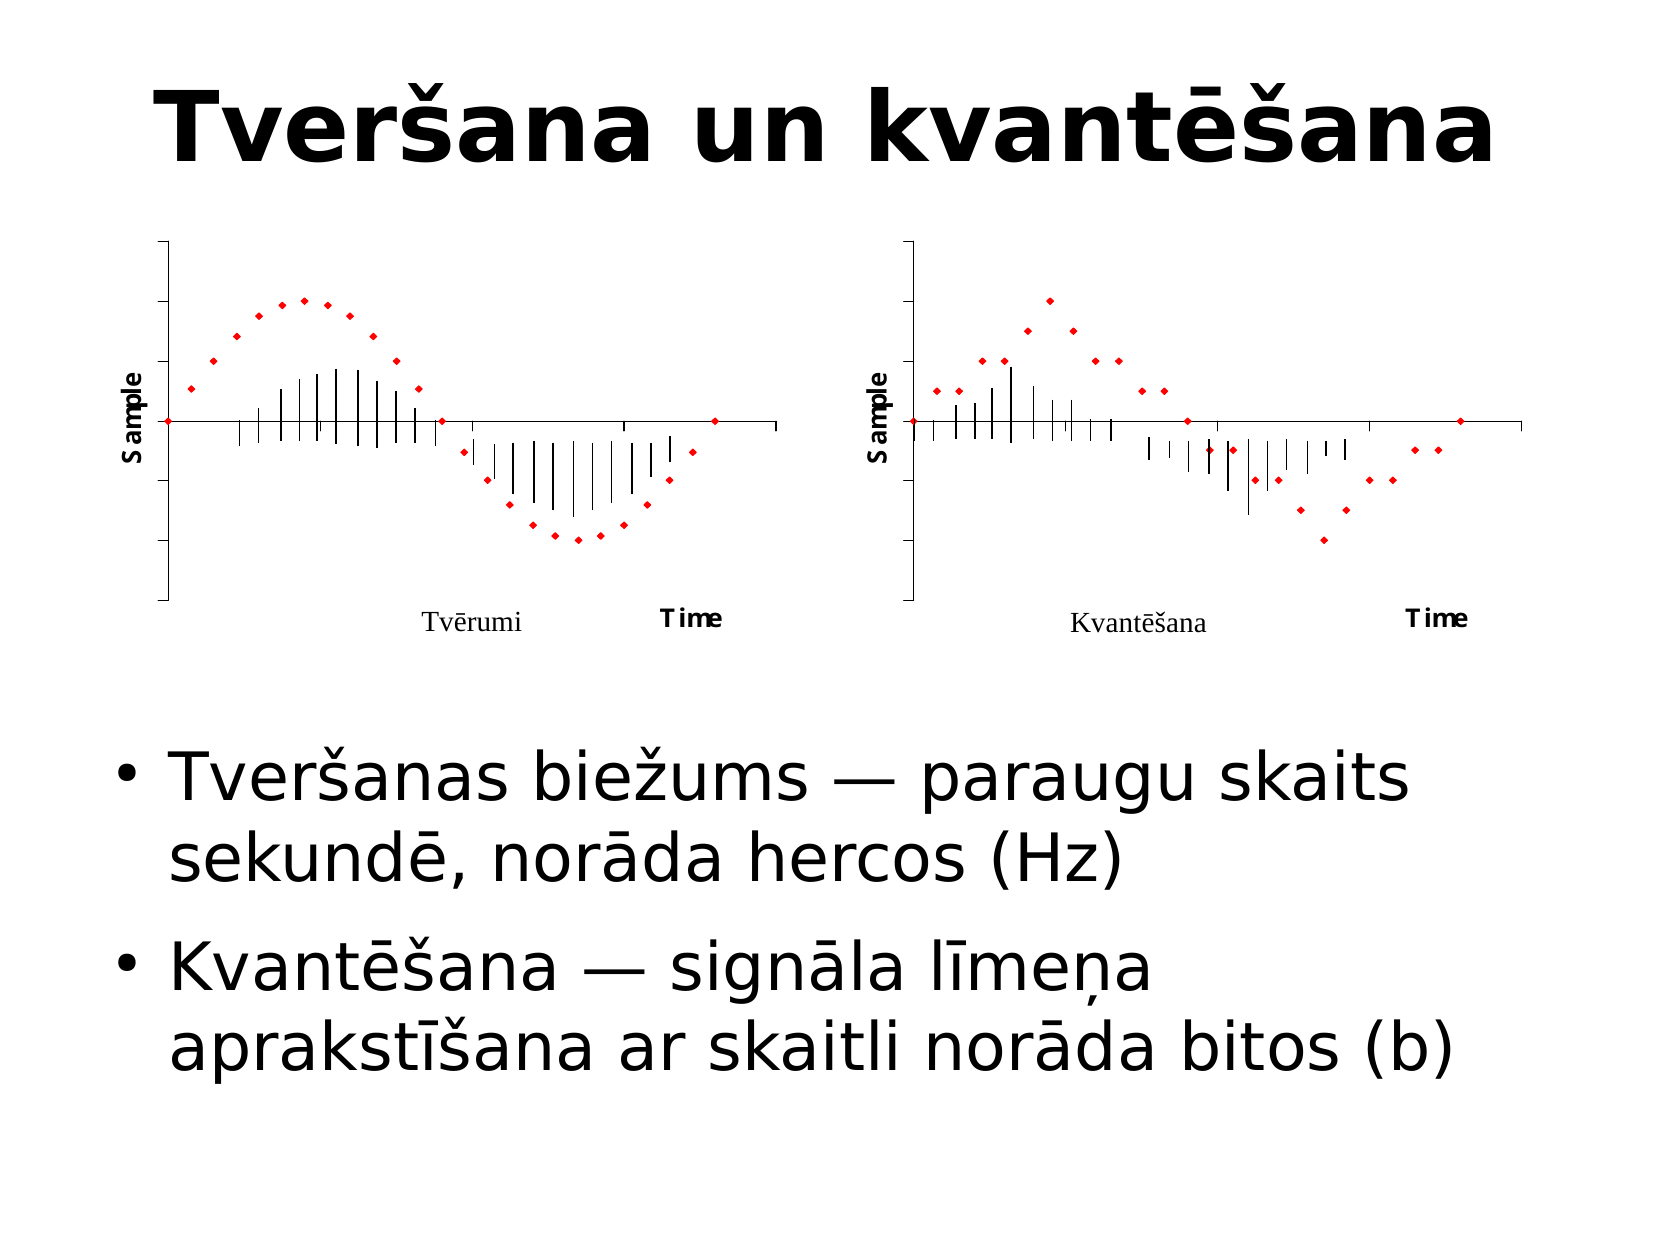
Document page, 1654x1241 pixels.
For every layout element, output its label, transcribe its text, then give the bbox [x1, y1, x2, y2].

list Tveršanas biežums — paraugu skaits sekundē, norāda hercos (Hz) Kvantēšana — signāla līmeņa aprakstīšana ar skaitli norāda bitos (b) [82, 726, 1538, 1185]
chart [828, 225, 1539, 683]
text_box Kvantēšana [947, 595, 1330, 647]
text_box Tvērumi [280, 594, 664, 645]
title Tveršana un kvantēšana [82, 49, 1571, 196]
chart [82, 225, 793, 683]
